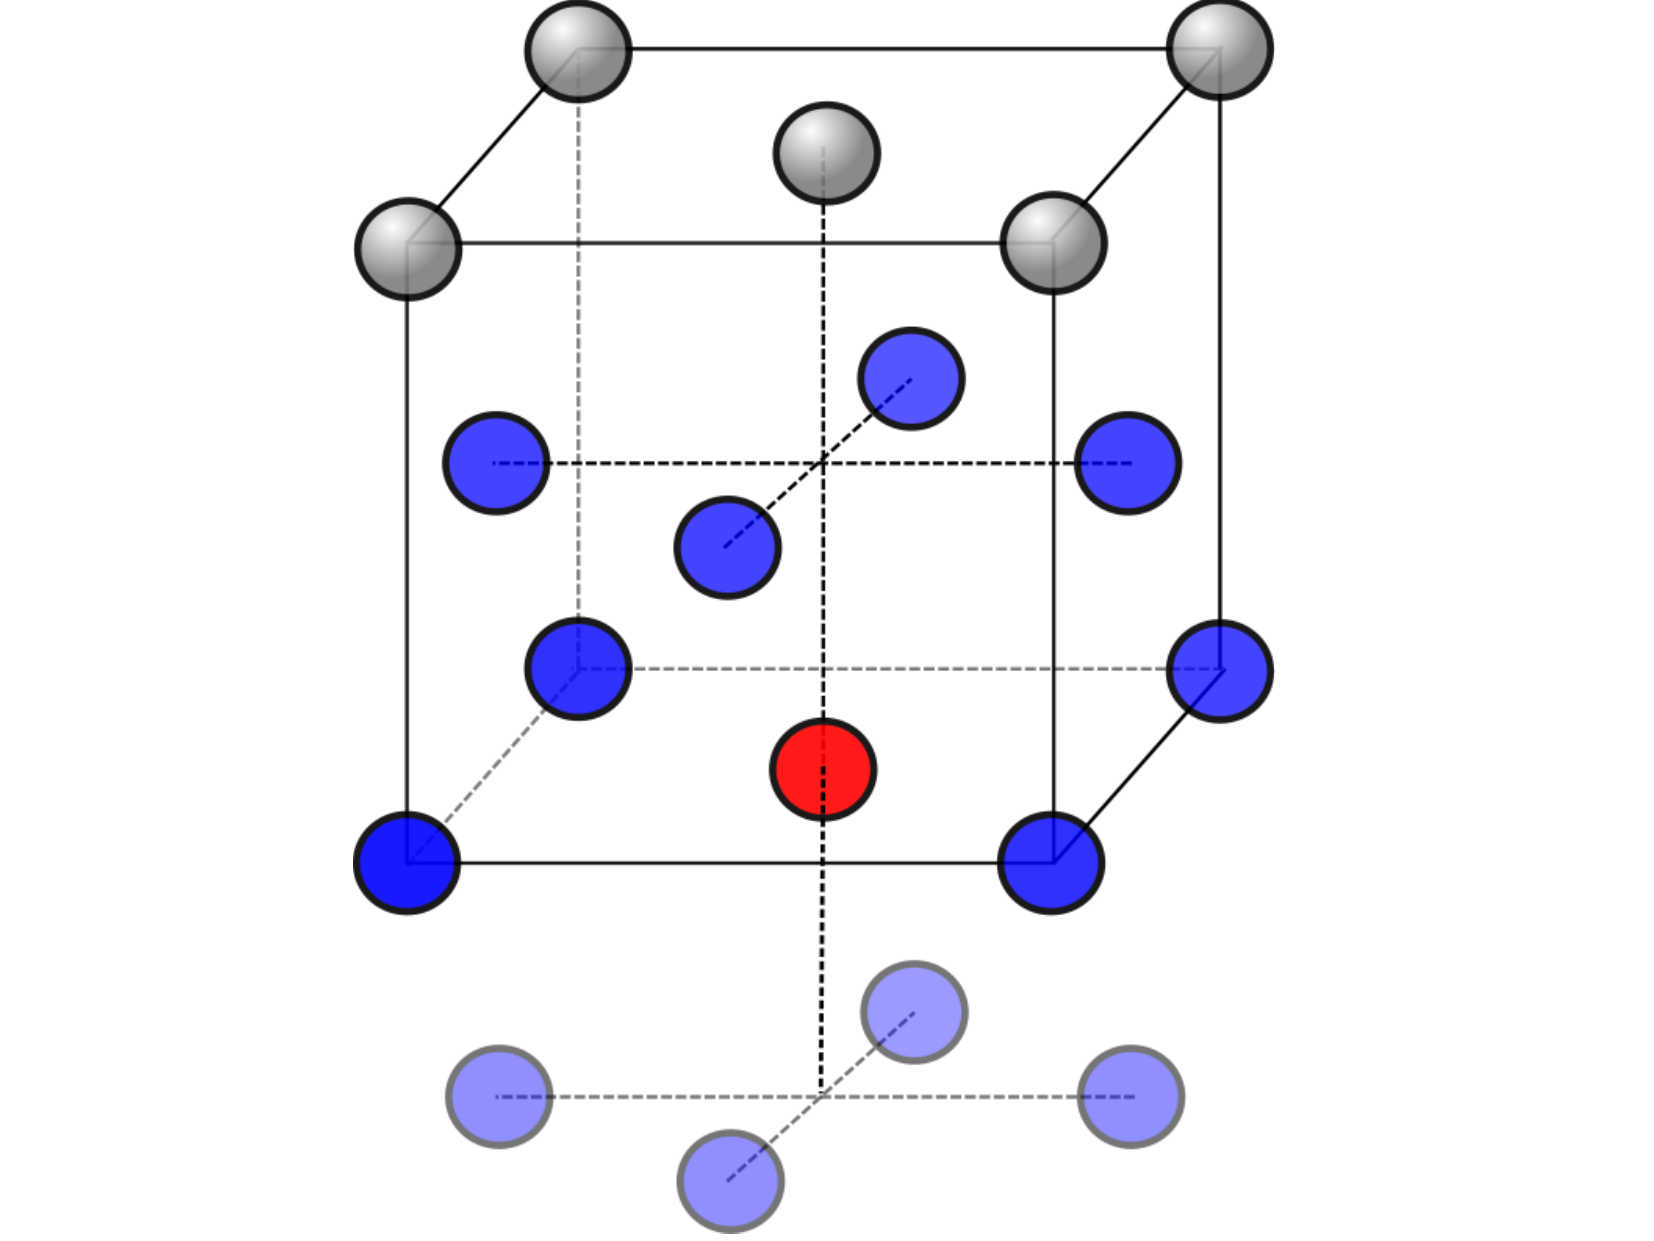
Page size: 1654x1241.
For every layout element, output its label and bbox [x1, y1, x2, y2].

picture [353, 0, 1276, 1234]
